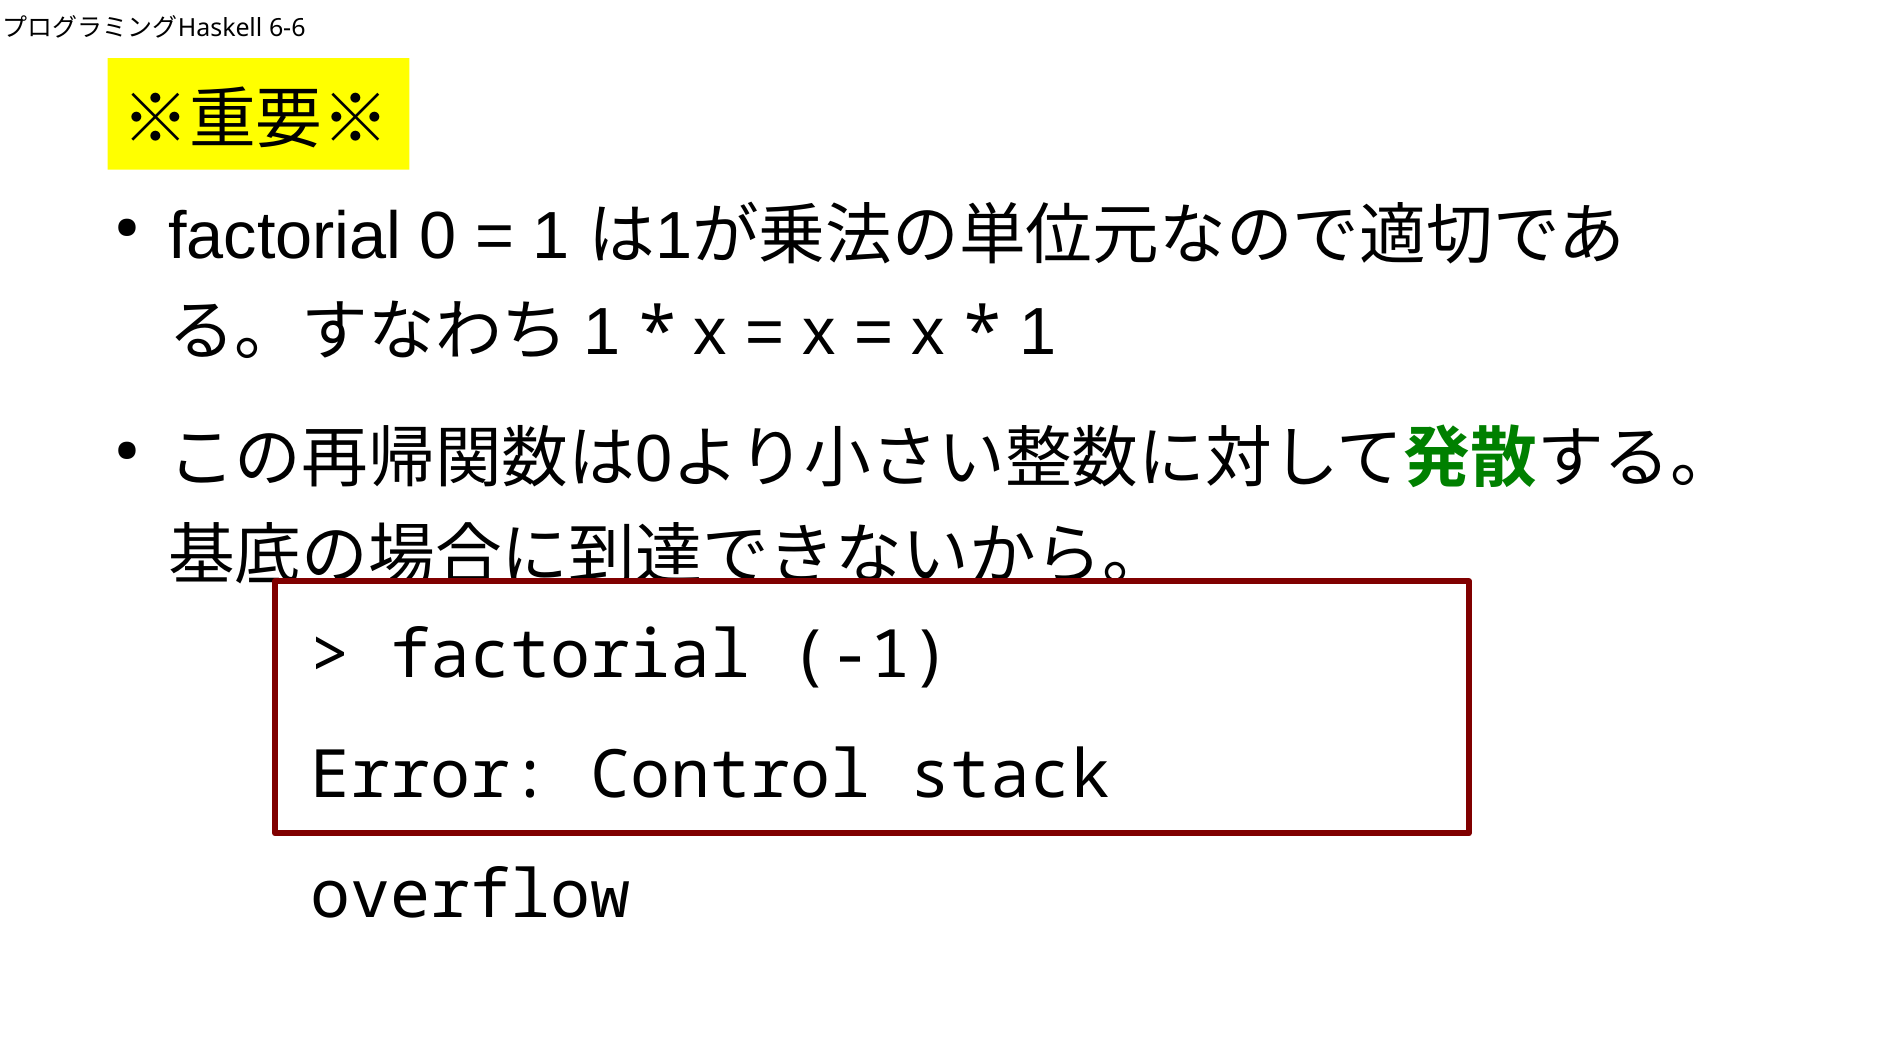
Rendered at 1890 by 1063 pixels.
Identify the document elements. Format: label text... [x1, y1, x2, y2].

text_box > factorial (-1) Error: Control stack overflow [275, 581, 1469, 834]
list factorial 0 = 1 は1が乗法の単位元なので適切である。すなわち 1 * x = x = x * 1 この再帰関数は0より小さい整数に対して発散する。基底の場合に到達できないから。 [94, 177, 1763, 497]
text_box ※重要※ [107, 58, 410, 140]
